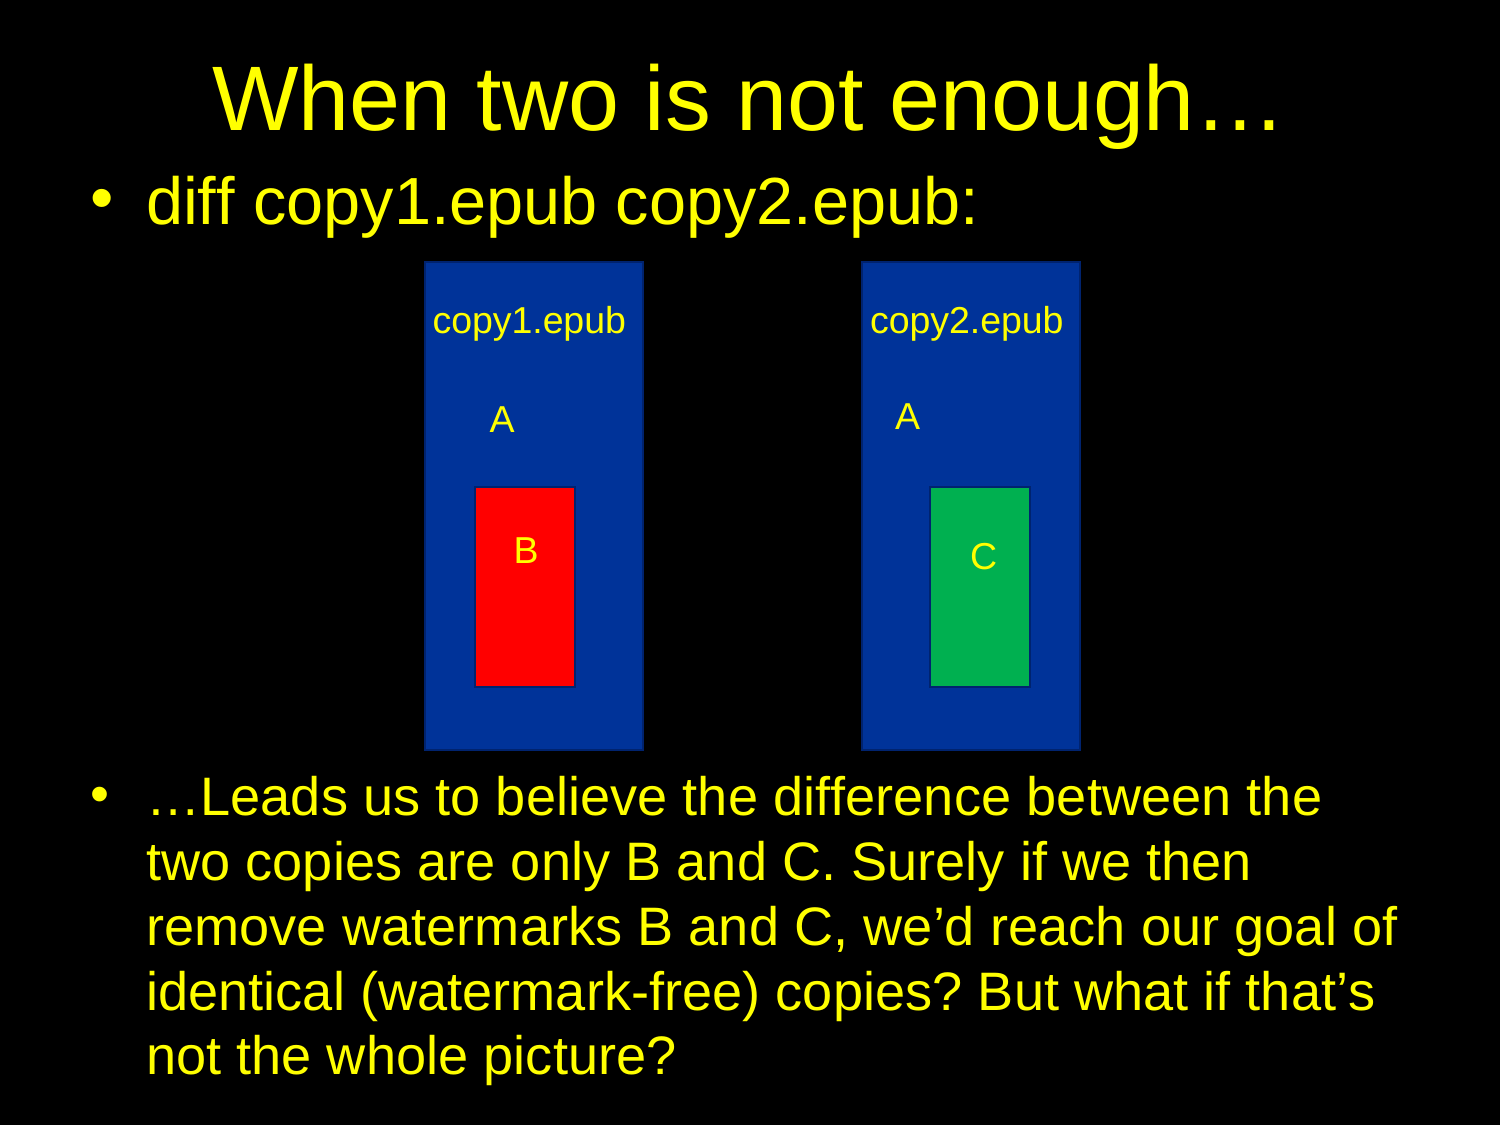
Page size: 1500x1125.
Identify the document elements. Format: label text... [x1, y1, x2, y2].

text_box copy2.epub [855, 287, 1106, 349]
text_box copy1.epub [417, 287, 668, 349]
title When two is not enough… [75, 0, 1426, 149]
text_box [424, 262, 643, 287]
text_box A [474, 387, 526, 448]
list diff copy1.epub copy2.epub: …Leads us to believe the difference between the two copies are only B and C. Surely if we then remove watermarks B and C, we’d reach our goal of identical (watermark-free) copies? But what if that’s not the whole picture? [75, 149, 1426, 1094]
text_box C [955, 524, 1006, 585]
text_box A [880, 384, 931, 445]
text_box [424, 349, 643, 750]
text_box [862, 349, 1081, 750]
text_box B [498, 517, 549, 579]
text_box [862, 262, 1081, 287]
